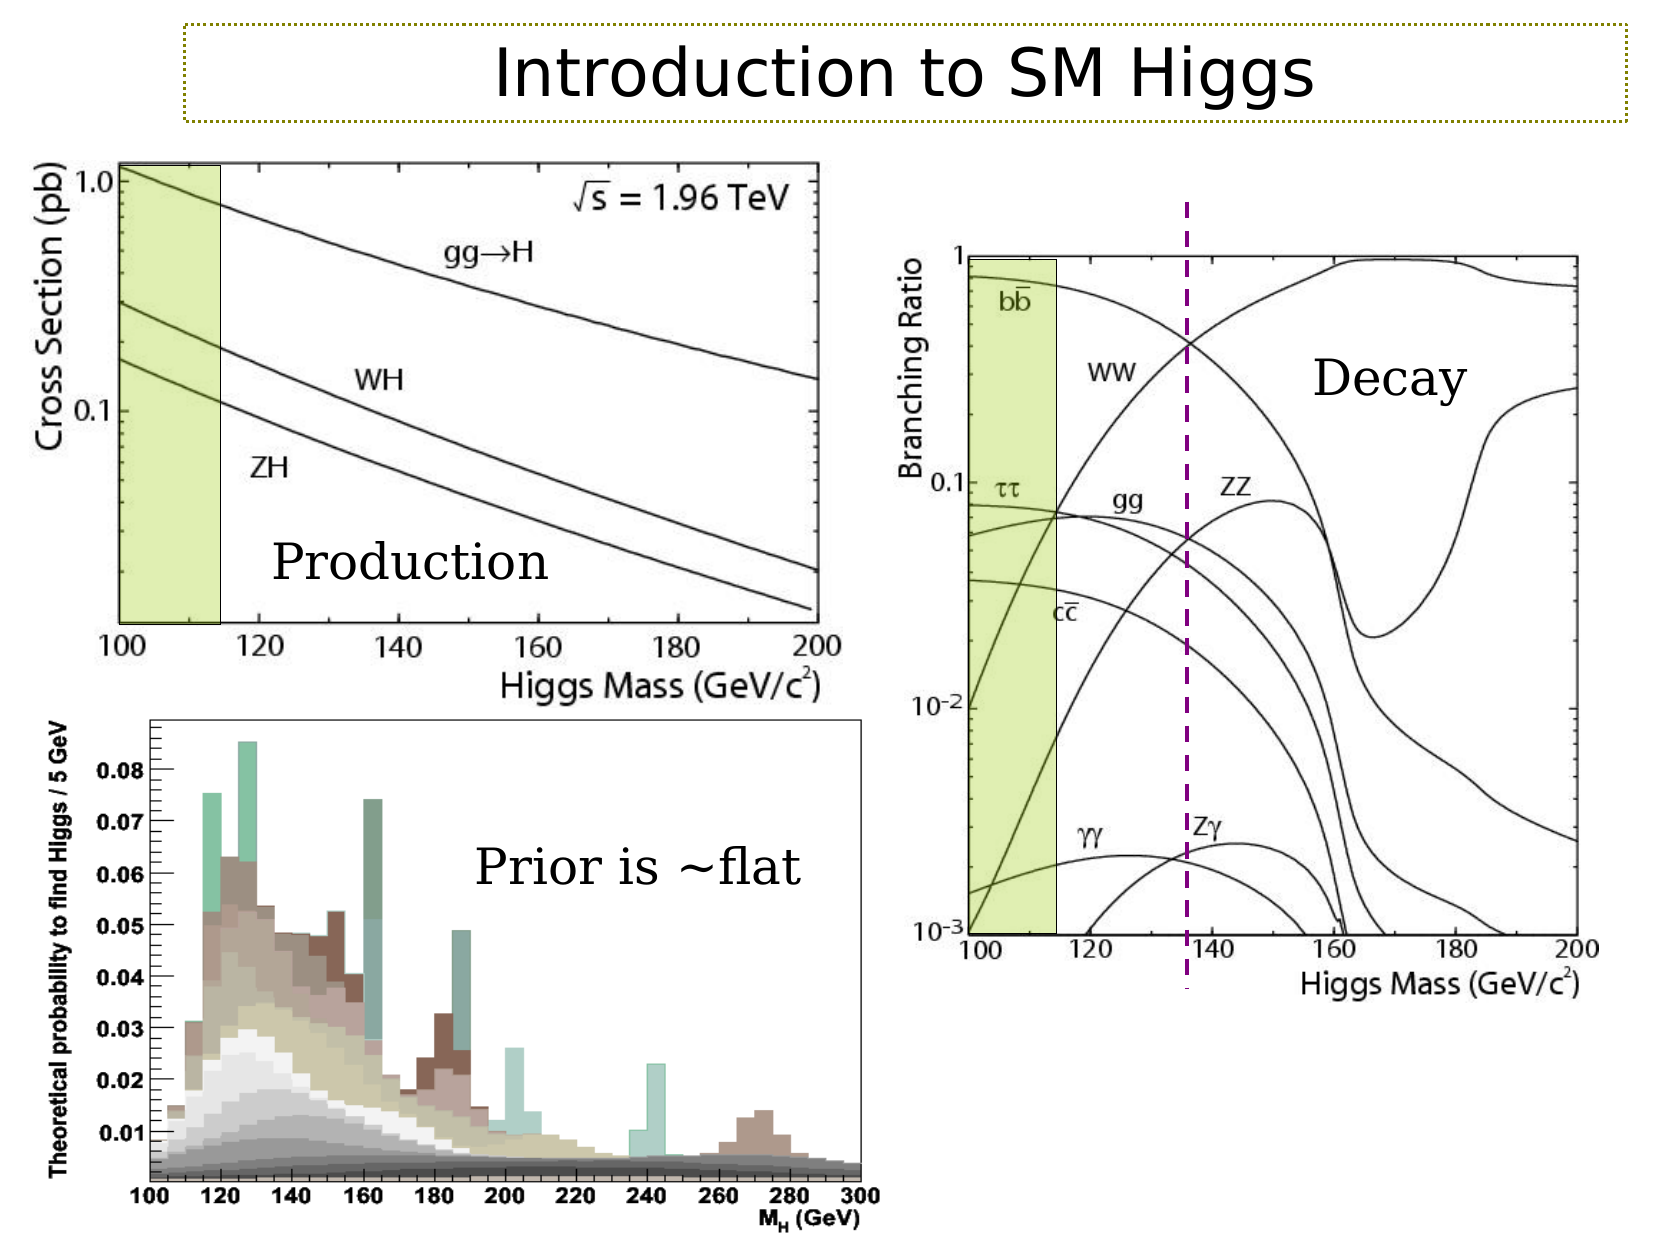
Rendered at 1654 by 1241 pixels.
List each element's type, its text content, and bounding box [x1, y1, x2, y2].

text_box [119, 165, 221, 625]
title Introduction to SM Higgs [184, 24, 1627, 122]
text_box [968, 259, 1057, 934]
text_box Decay [1312, 349, 1468, 408]
text_box Production [271, 533, 550, 592]
text_box Prior is ~flat [474, 838, 803, 897]
picture [8, 160, 1599, 1240]
